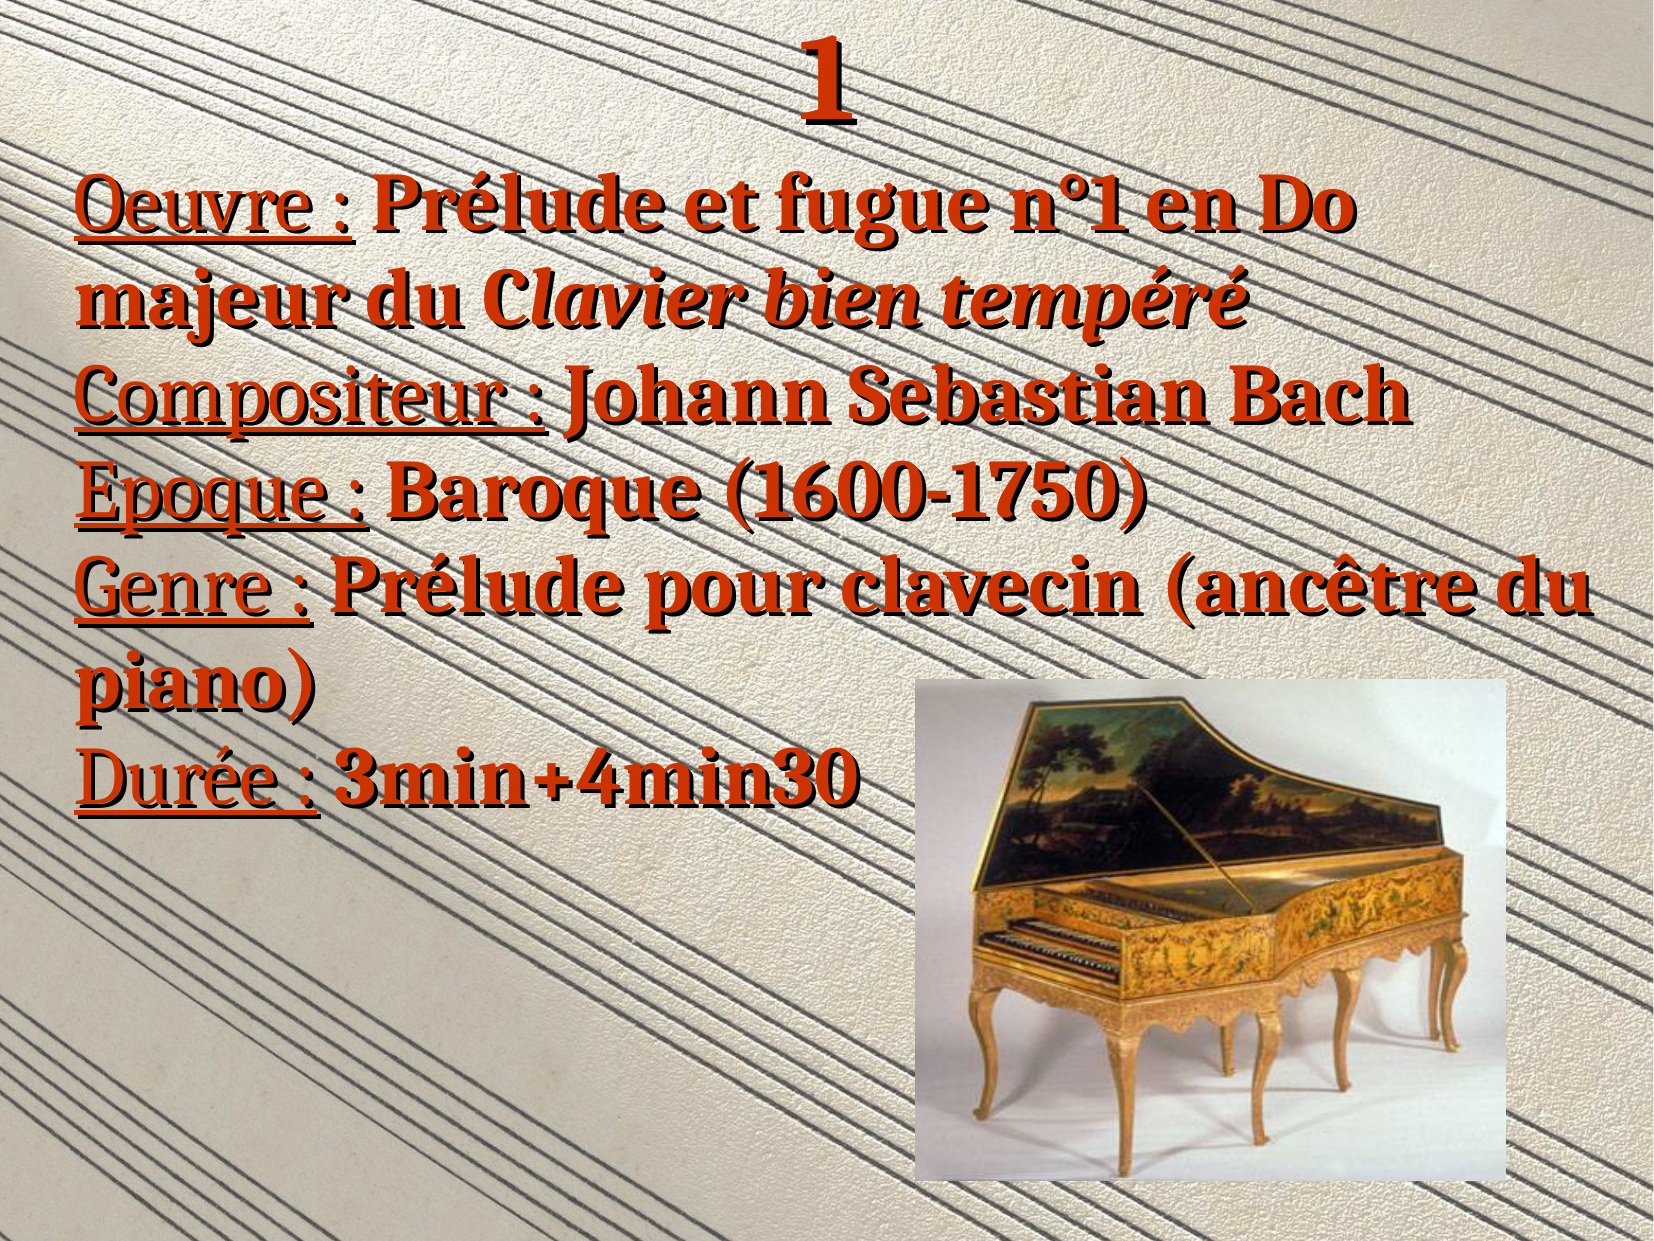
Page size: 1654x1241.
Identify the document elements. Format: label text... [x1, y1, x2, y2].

text_box Oeuvre : Prélude et fugue n°1 en Do majeur du Clavier bien tempéré Compositeur : Johann Sebastian Bach Epoque : Baroque (1600-1750) Genre : Prélude pour clavecin (ancêtre du piano) Durée : 3min+4min30 [59, 147, 1625, 1063]
text_box 1 [442, 0, 1211, 355]
picture [0, 0, 1654, 1241]
